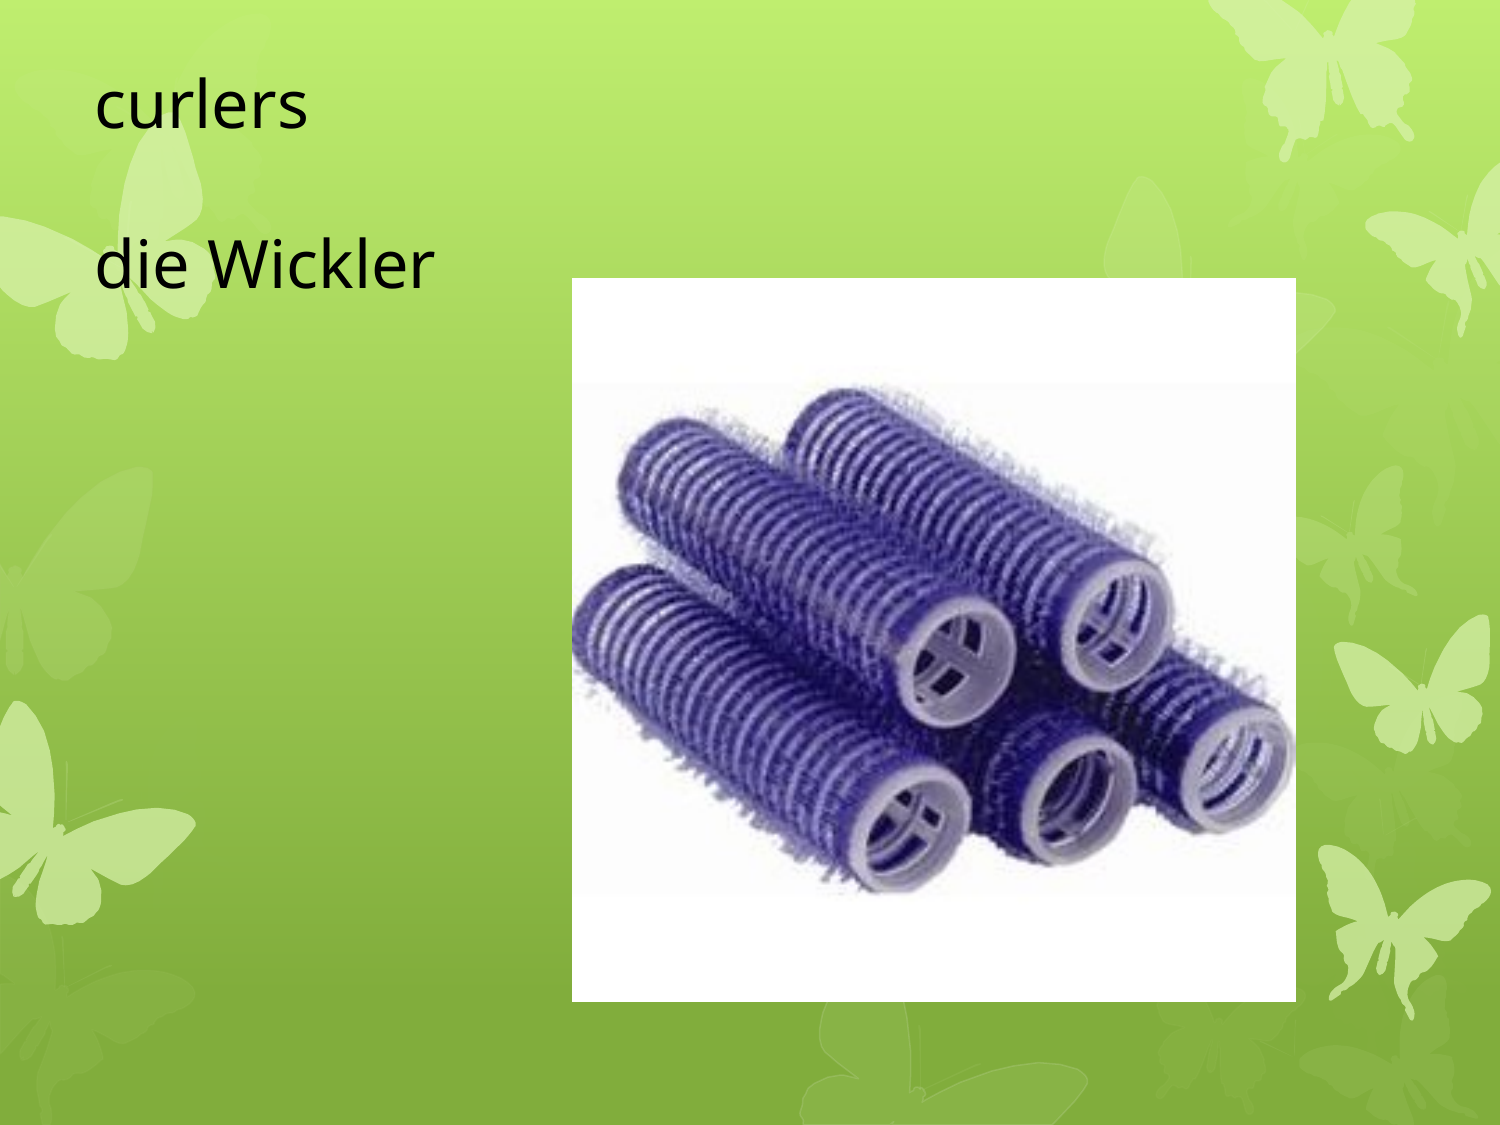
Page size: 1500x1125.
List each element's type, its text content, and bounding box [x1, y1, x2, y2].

picture [572, 278, 1296, 1002]
text_box curlers die Wickler [79, 54, 452, 310]
